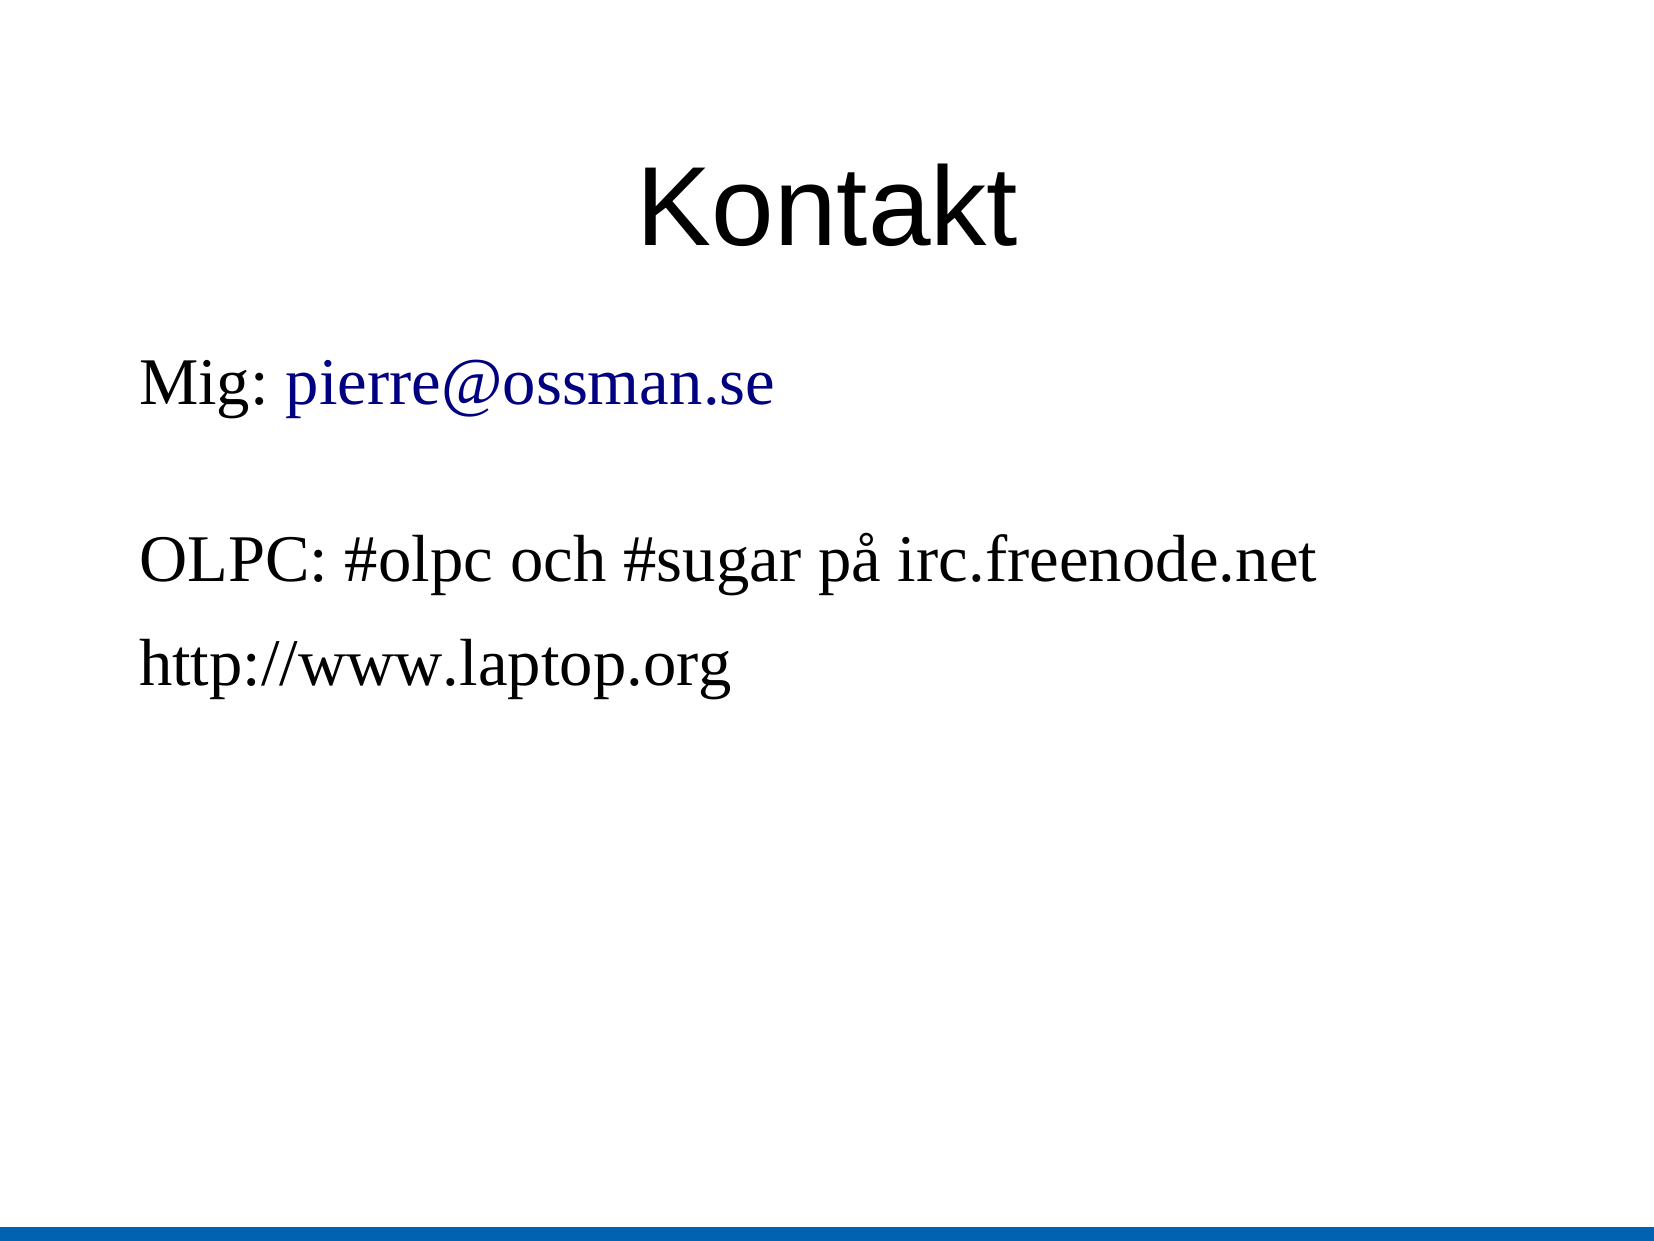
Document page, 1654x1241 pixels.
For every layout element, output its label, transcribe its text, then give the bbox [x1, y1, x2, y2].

title Kontakt [121, 102, 1534, 310]
list Mig: pierre@ossman.se OLPC: #olpc och #sugar på irc.freenode.net http://www.laptop.org [121, 344, 1534, 1127]
